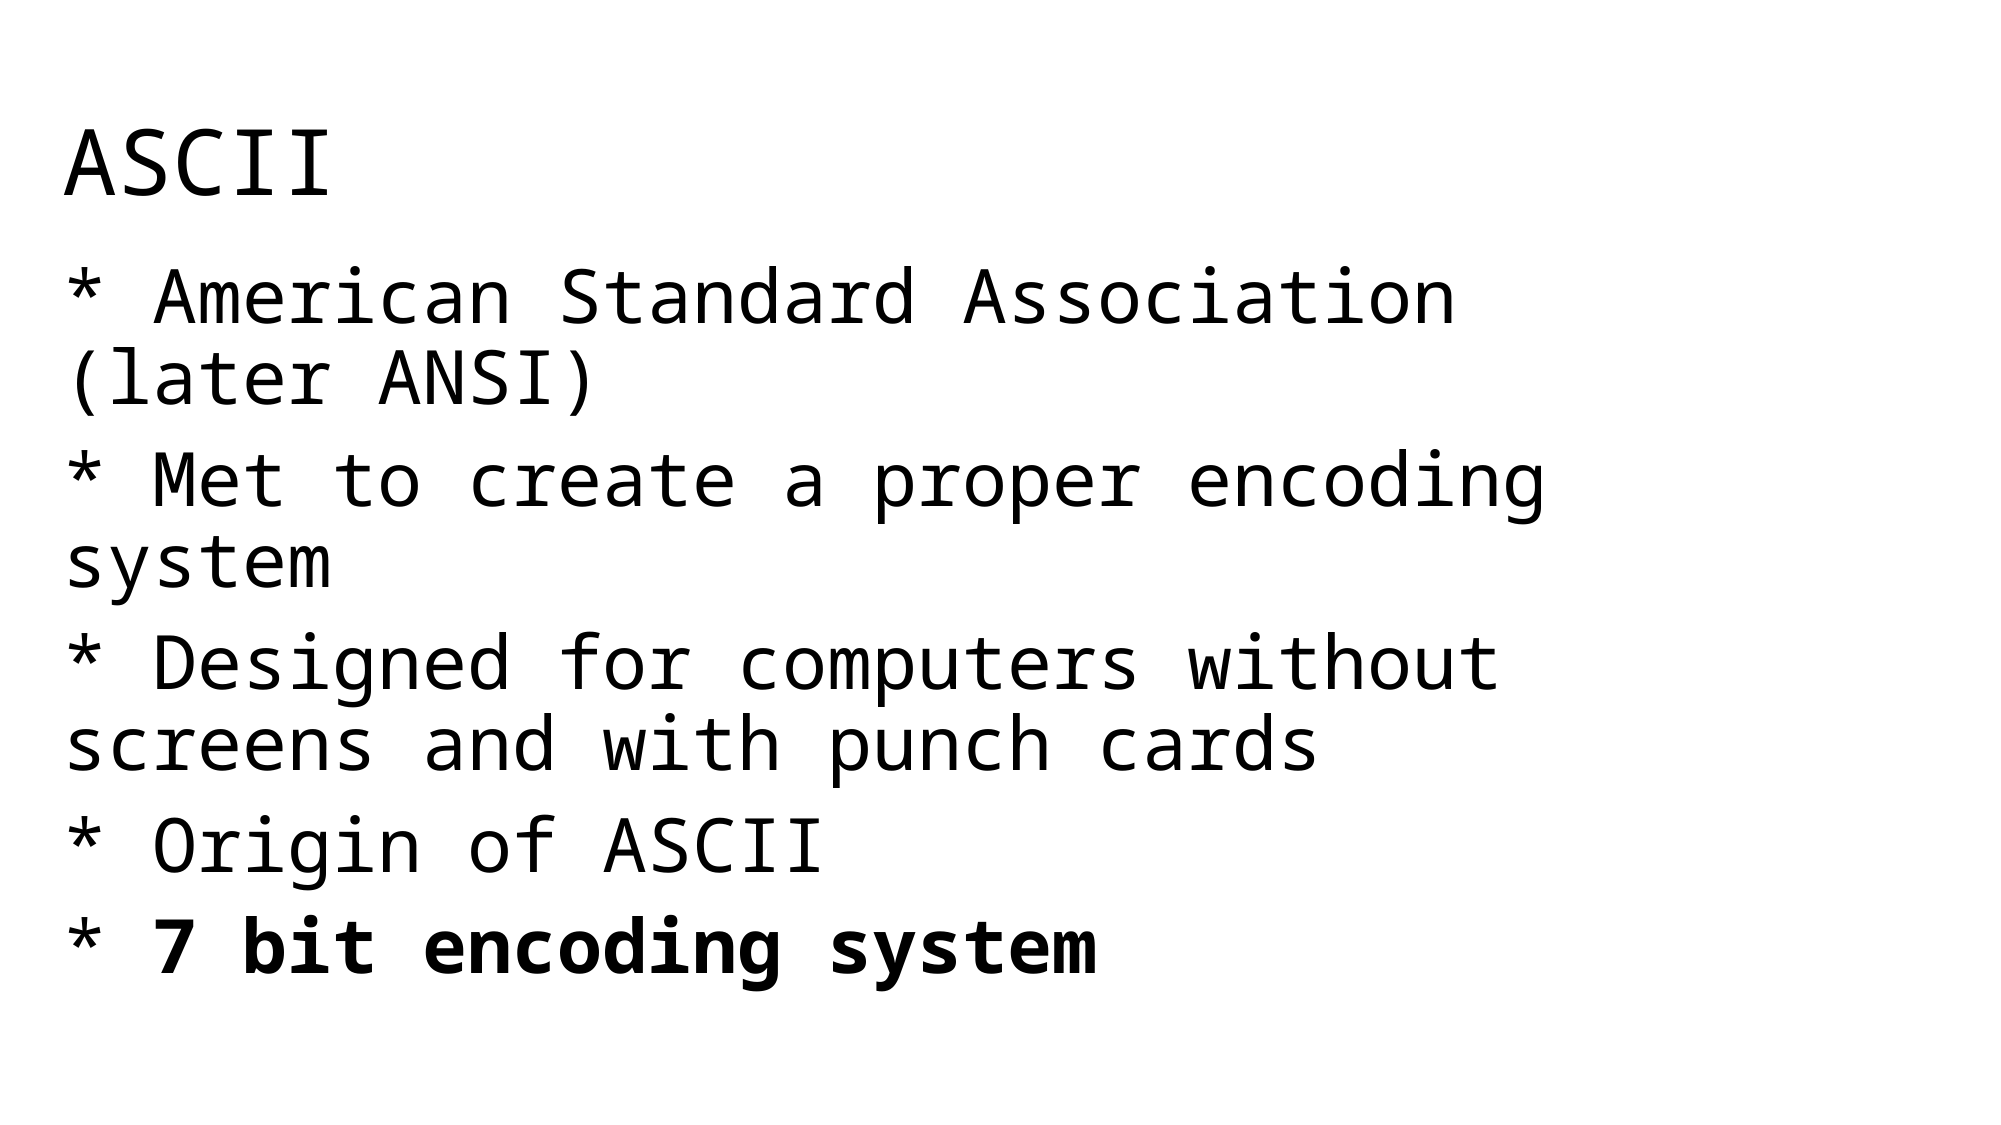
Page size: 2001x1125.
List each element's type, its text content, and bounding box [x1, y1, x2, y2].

title ASCII [47, 57, 649, 251]
list * American Standard Association (later ANSI) * Met to create a proper encoding system * Designed for computers without screens and with punch cards * Origin of ASCII * 7 bit encoding system [47, 251, 1748, 1125]
